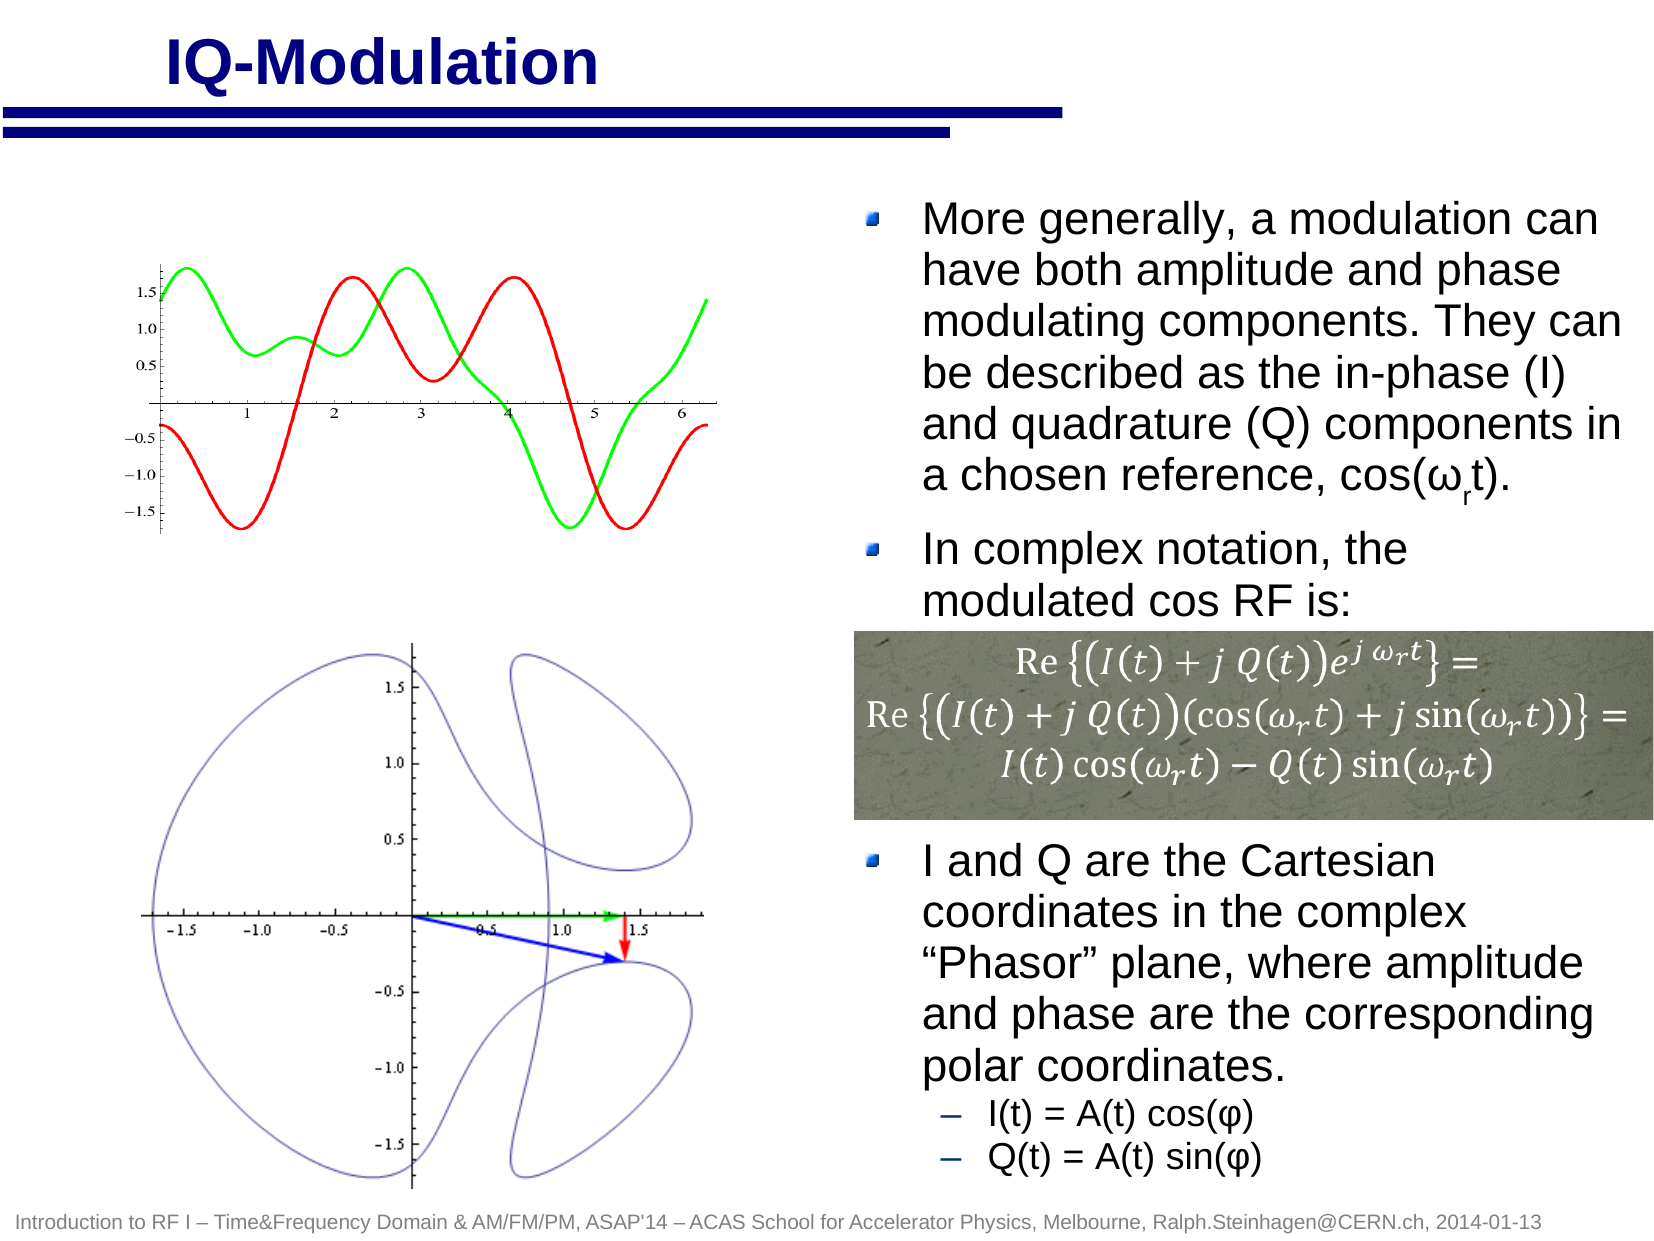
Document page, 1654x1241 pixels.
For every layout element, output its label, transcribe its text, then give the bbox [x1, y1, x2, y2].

list More generally, a modulation can have both amplitude and phase modulating components. They can be described as the in-phase (I) and quadrature (Q) components in a chosen reference, cos(ωrt). In complex notation, the modulated cos RF is: I and Q are the Cartesian coordinates in the complex “Phasor” plane, where amplitude and phase are the corresponding polar coordinates. I(t) = A(t) cos(φ) Q(t) = A(t) sin(φ) [865, 192, 1628, 631]
list More generally, a modulation can have both amplitude and phase modulating components. They can be described as the in-phase (I) and quadrature (Q) components in a chosen reference, cos(ωrt). In complex notation, the modulated cos RF is: I and Q are the Cartesian coordinates in the complex “Phasor” plane, where amplitude and phase are the corresponding polar coordinates. I(t) = A(t) cos(φ) Q(t) = A(t) sin(φ) [865, 820, 1628, 1205]
picture [125, 264, 717, 535]
title IQ-Modulation [165, 0, 1323, 124]
picture [141, 643, 704, 1190]
picture [854, 631, 1654, 820]
